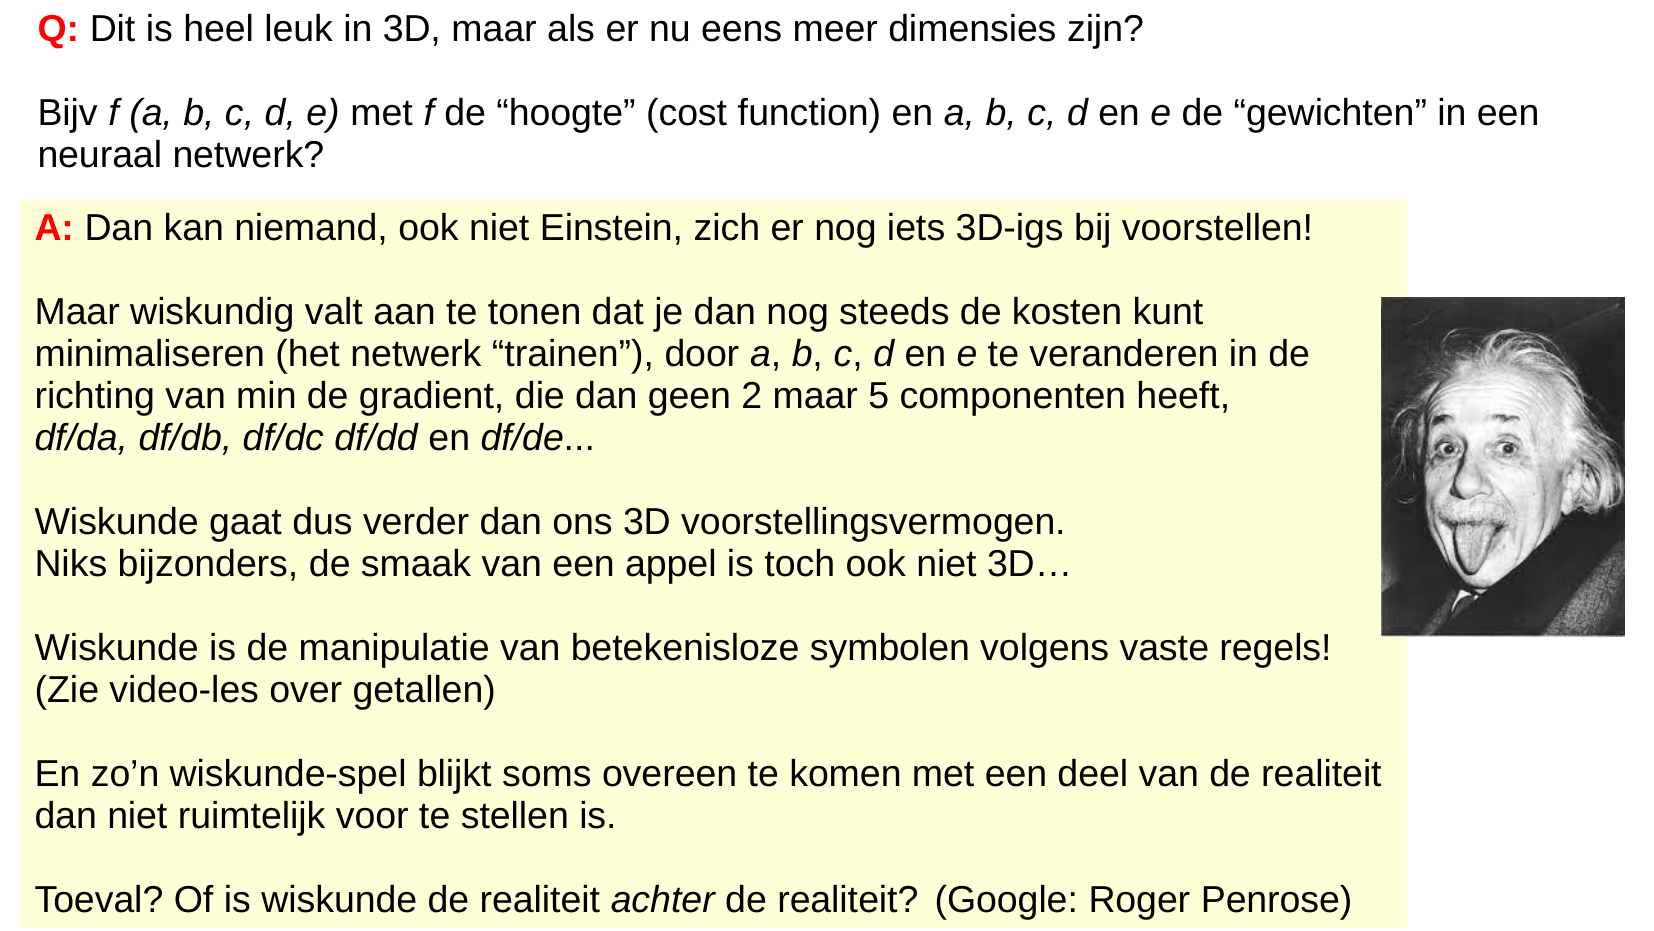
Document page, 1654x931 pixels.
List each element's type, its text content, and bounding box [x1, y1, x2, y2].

title Q: Dit is heel leuk in 3D, maar als er nu eens meer dimensies zijn? Bijv f (a, b, c, d, e) met f de “hoogte” (cost function) en a, b, c, d en e de “gewichten” in een neuraal netwerk? [37, 7, 1613, 176]
text_box A: Dan kan niemand, ook niet Einstein, zich er nog iets 3D-igs bij voorstellen! Maar wiskundig valt aan te tonen dat je dan nog steeds de kosten kunt minimaliseren (het netwerk “trainen”), door a, b, c, d en e te veranderen in de richting van min de gradient, die dan geen 2 maar 5 componenten heeft, df/da, df/db, df/dc df/dd en df/de... Wiskunde gaat dus verder dan ons 3D voorstellingsvermogen. Niks bijzonders, de smaak van een appel is toch ook niet 3D… Wiskunde is de manipulatie van betekenisloze symbolen volgens vaste regels! (Zie video-les over getallen) En zo’n wiskunde-spel blijkt soms overeen te komen met een deel van de realiteit dan niet ruimtelijk voor te stellen is. Toeval? Of is wiskunde de realiteit achter de realiteit? (Google: Roger Penrose) [19, 199, 1408, 928]
picture [1381, 297, 1625, 637]
